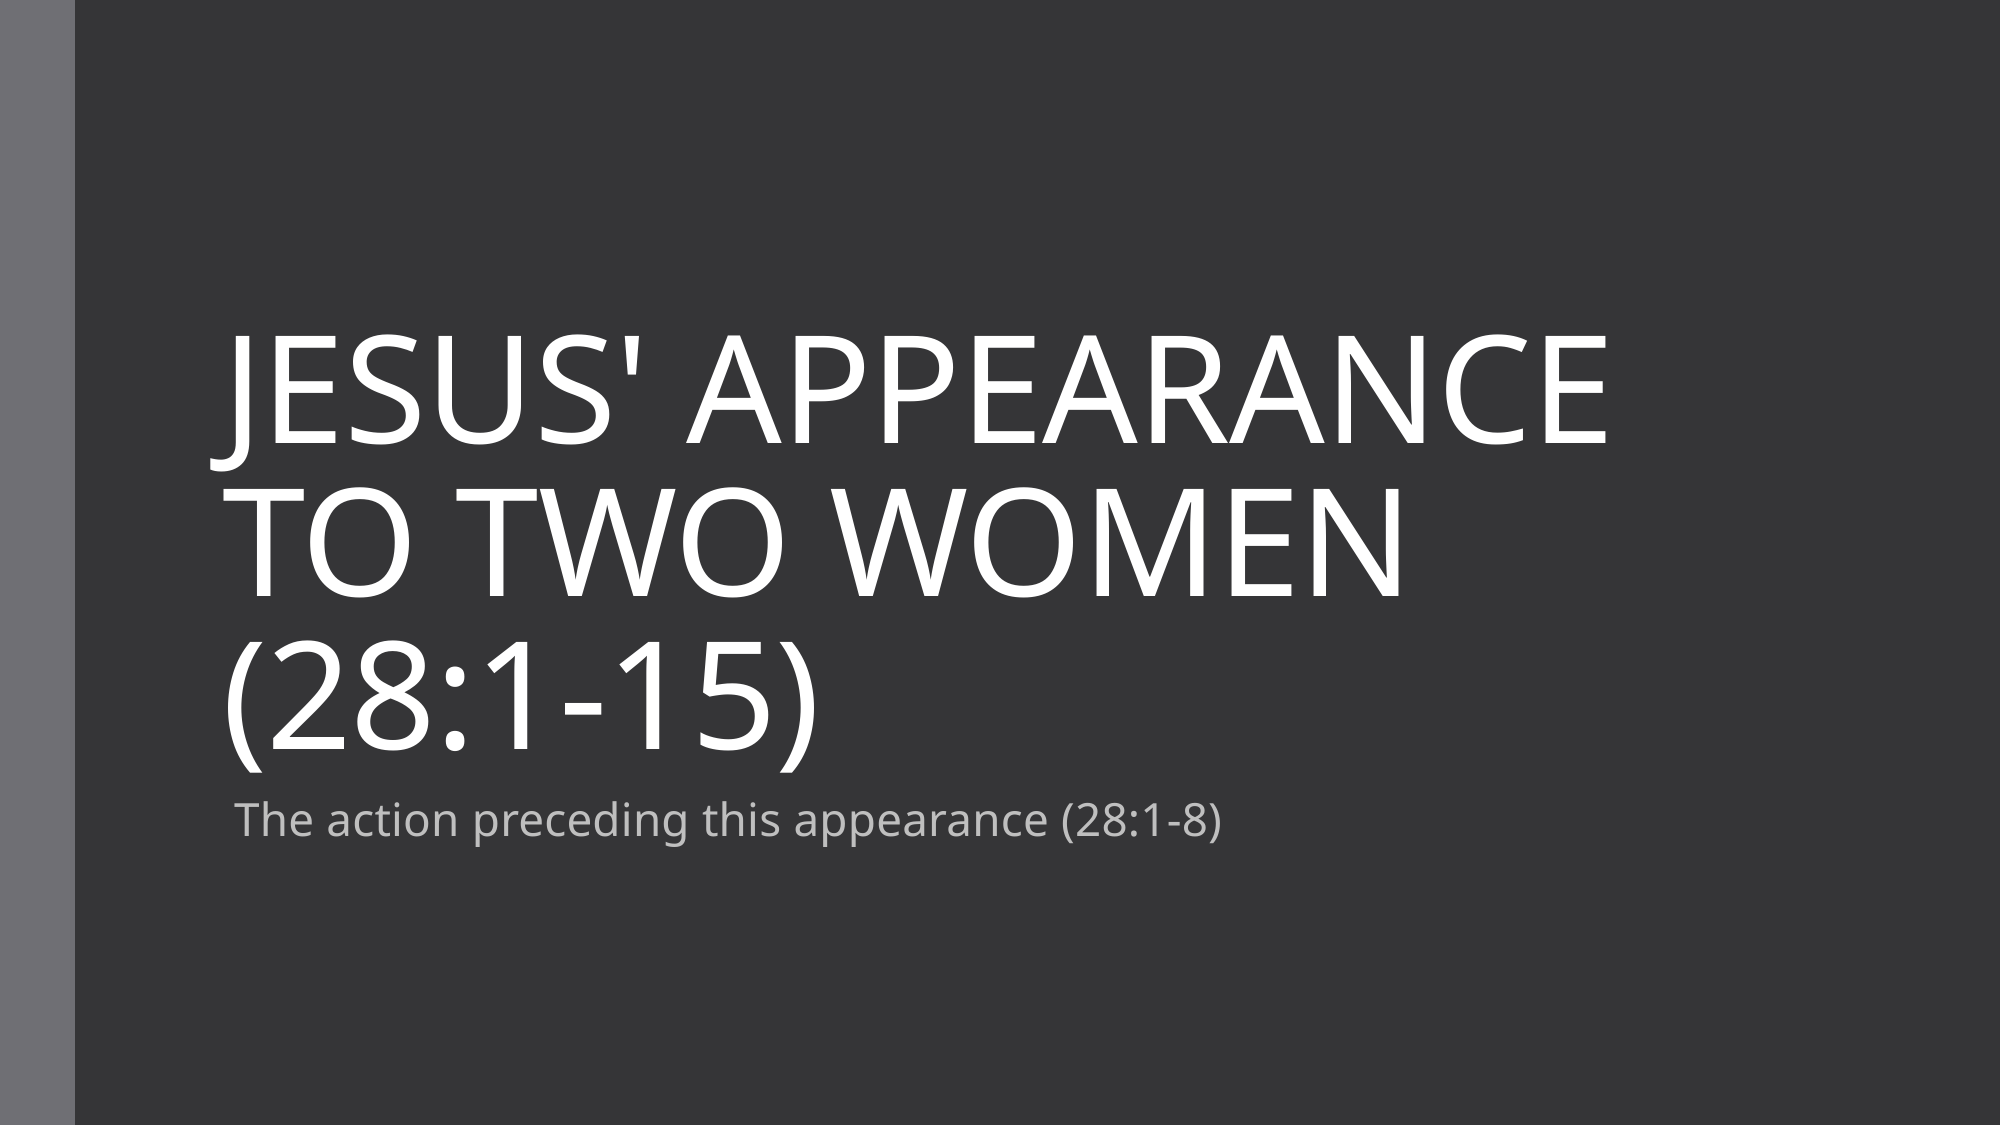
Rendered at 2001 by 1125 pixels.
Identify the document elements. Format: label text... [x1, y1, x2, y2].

title JESUS' APPEARANCE TO TWO WOMEN (28:1-15) [206, 124, 1752, 787]
subtitle The action preceding this appearance (28:1-8) [206, 787, 1752, 1066]
